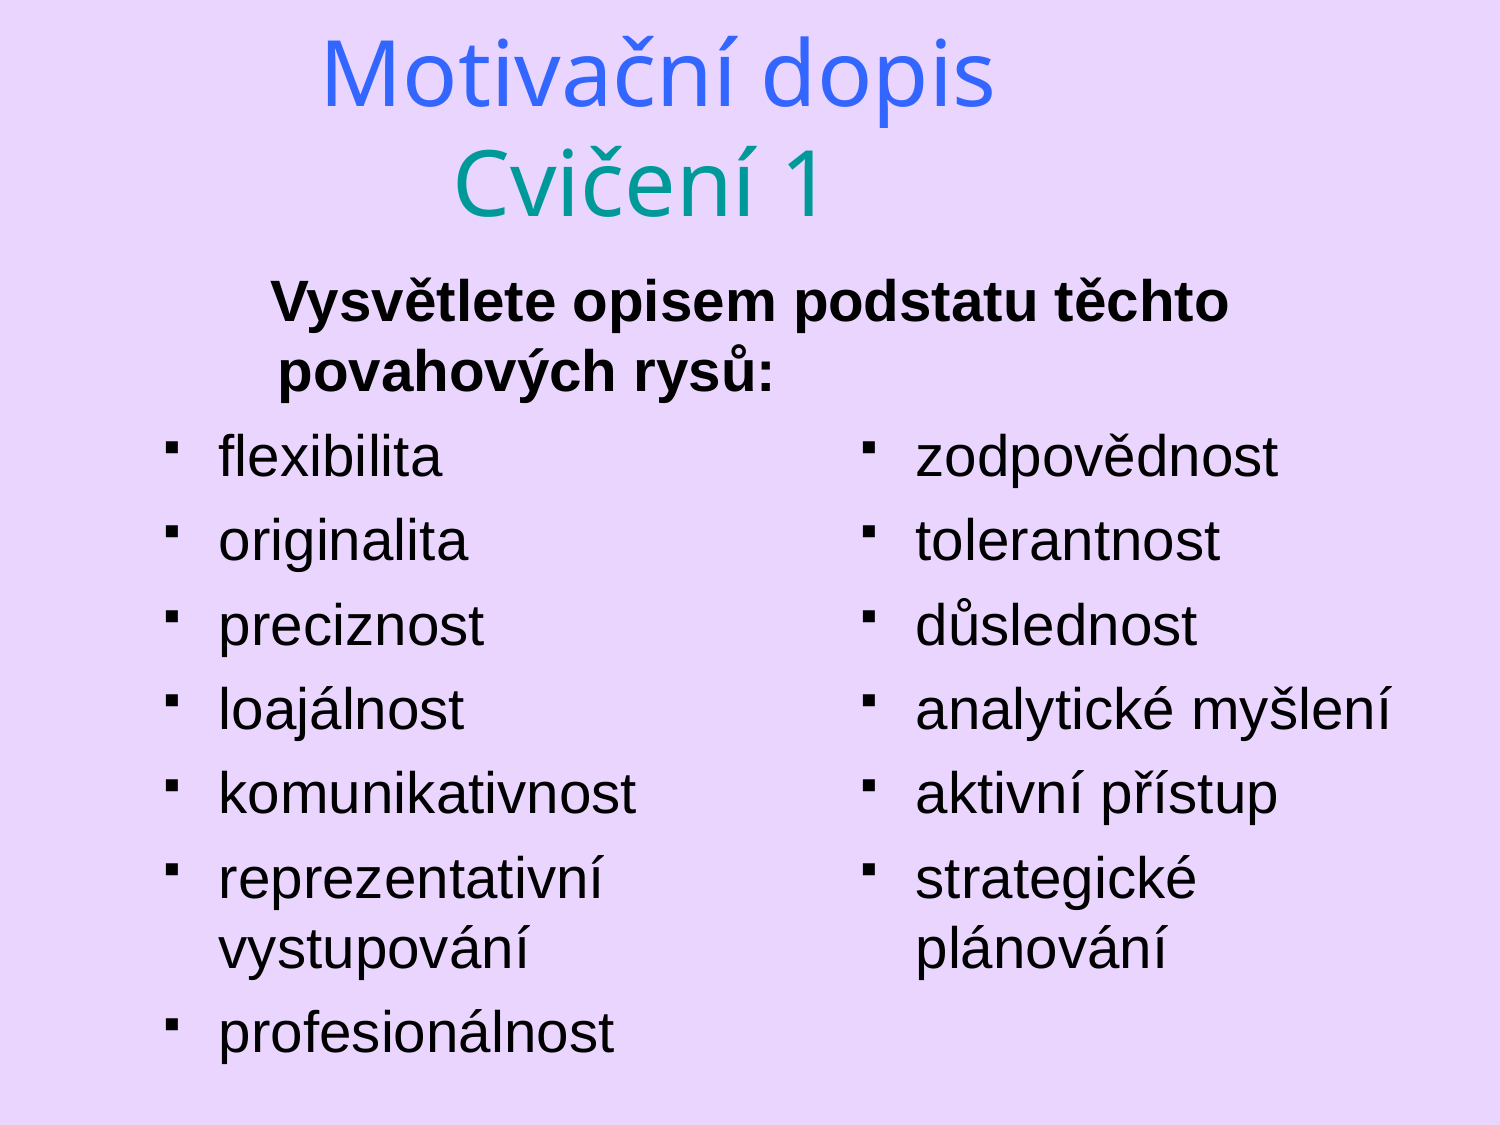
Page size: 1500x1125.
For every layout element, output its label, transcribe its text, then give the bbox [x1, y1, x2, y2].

list zodpovědnost tolerantnost důslednost analytické myšlení aktivní přístup strategické plánování [844, 410, 1433, 1055]
list flexibilita originalita preciznost loajálnost komunikativnost reprezentativní vystupování profesionálnost [147, 410, 736, 1090]
list Vysvětlete opisem podstatu těchto povahových rysů: [206, 255, 1407, 444]
title Motivační dopis Cvičení 1 [152, 7, 1430, 243]
